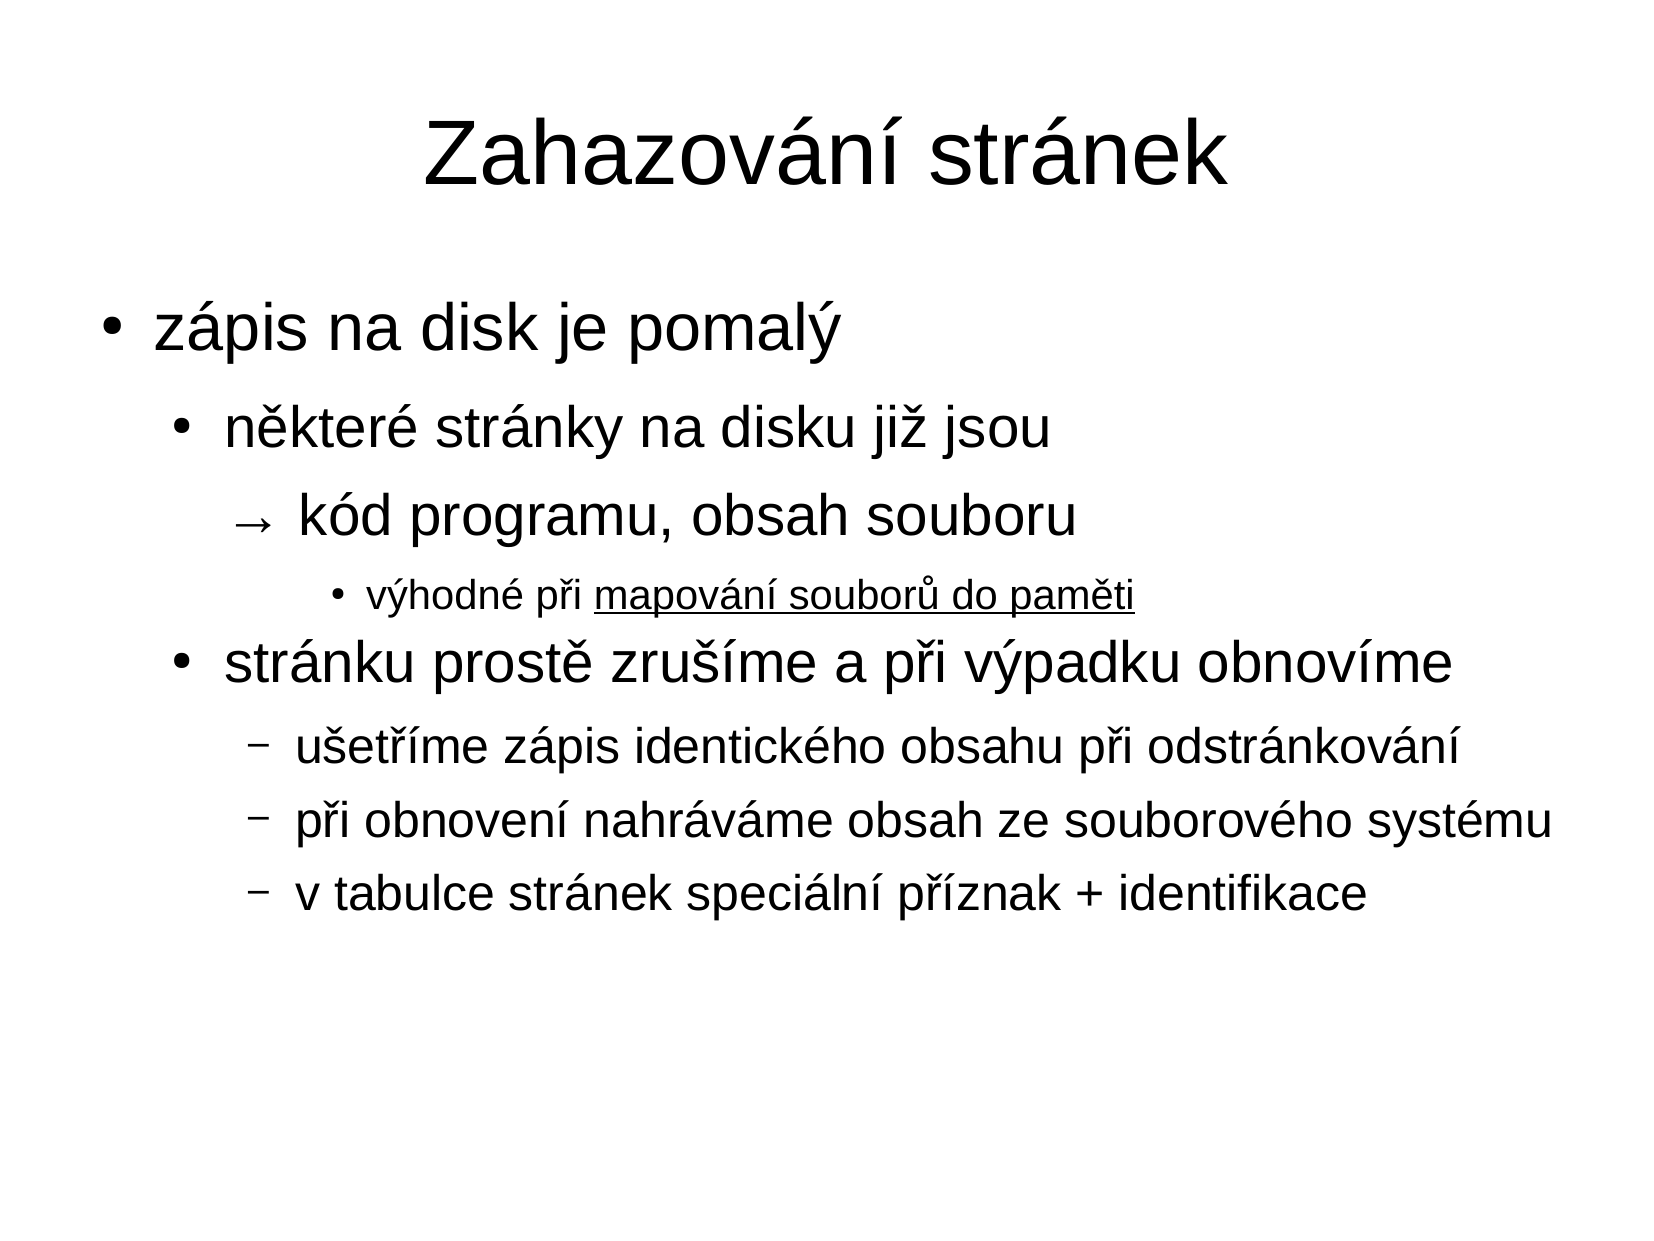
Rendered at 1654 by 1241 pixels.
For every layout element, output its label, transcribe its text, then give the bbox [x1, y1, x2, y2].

title Zahazování stránek [82, 56, 1571, 250]
list zápis na disk je pomalý některé stránky na disku již jsou → kód programu, obsah souboru výhodné při mapování souborů do paměti stránku prostě zrušíme a při výpadku obnovíme ušetříme zápis identického obsahu při odstránkování při obnovení nahráváme obsah ze souborového systému v tabulce stránek speciální příznak + identifikace [82, 290, 1571, 1094]
